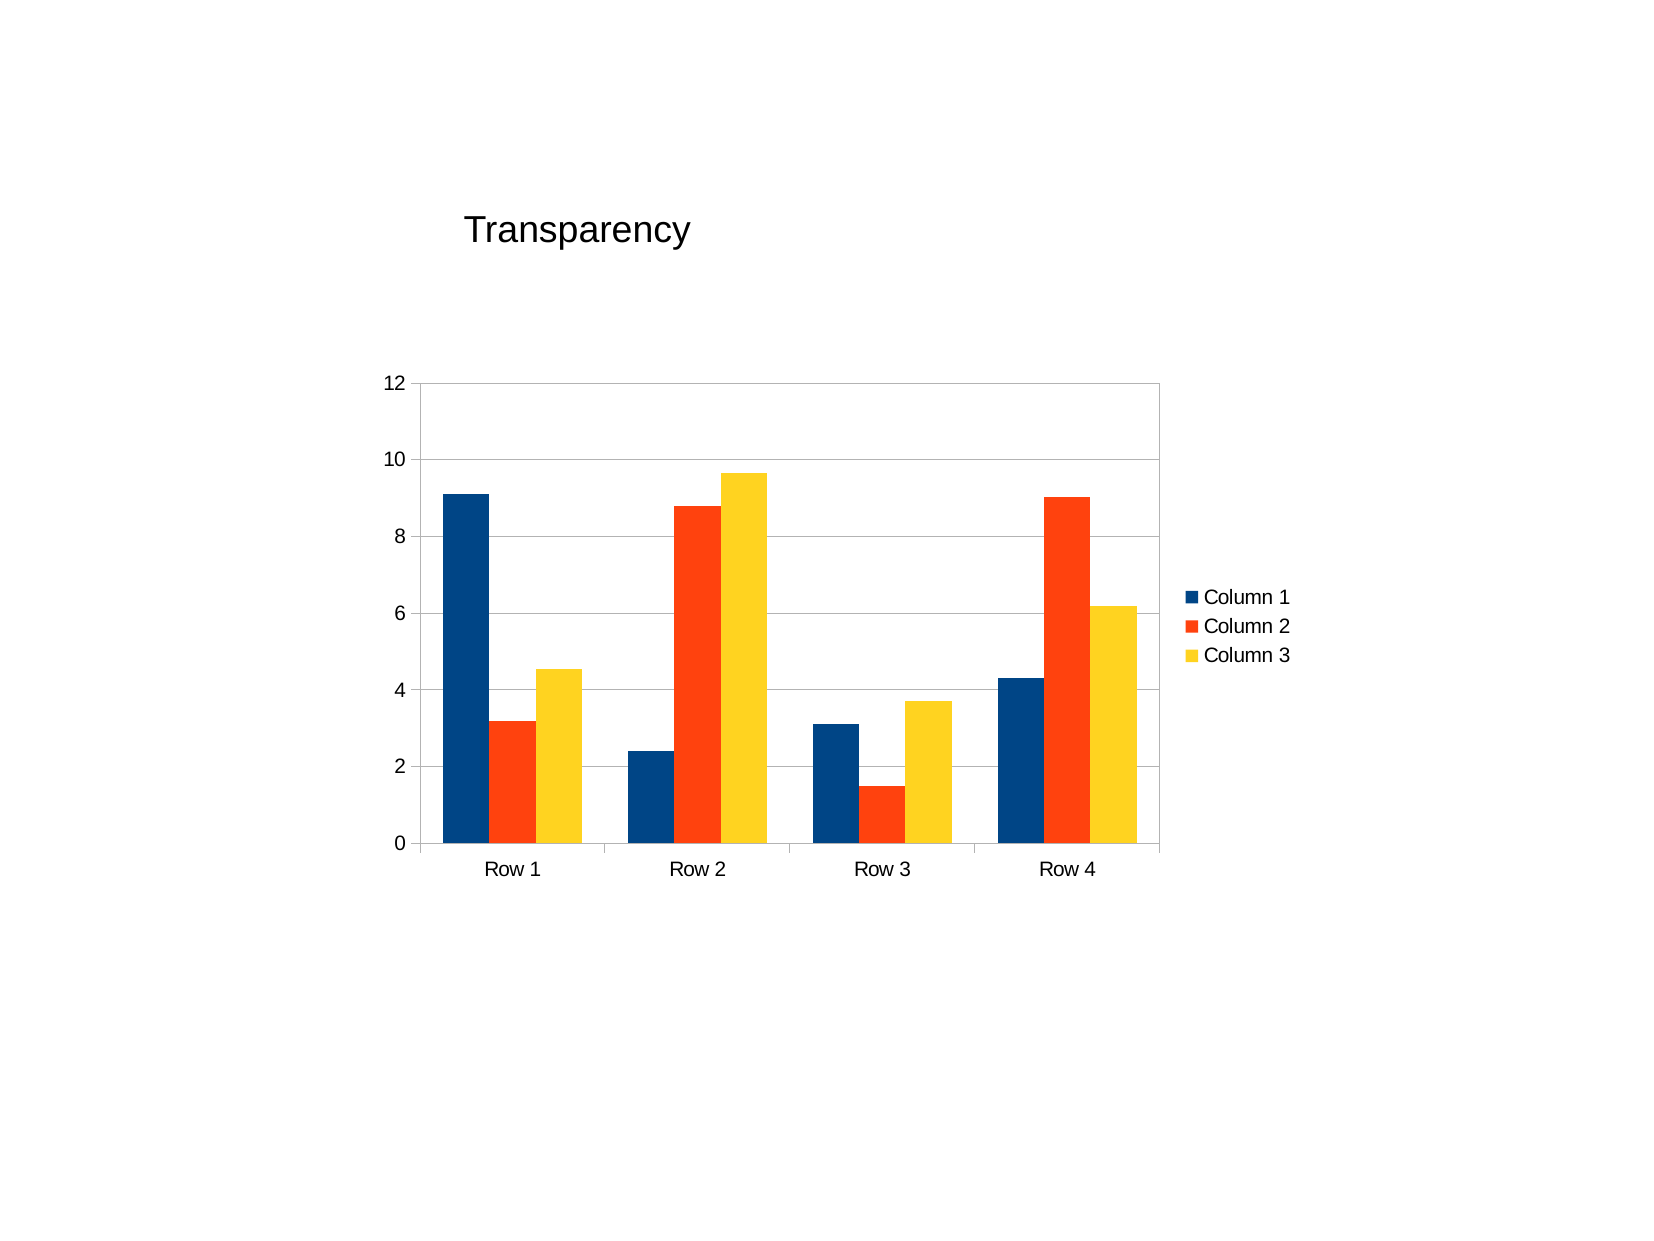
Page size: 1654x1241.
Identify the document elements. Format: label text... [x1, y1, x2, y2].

chart [364, 360, 1310, 893]
text_box Transparency [448, 200, 1158, 258]
